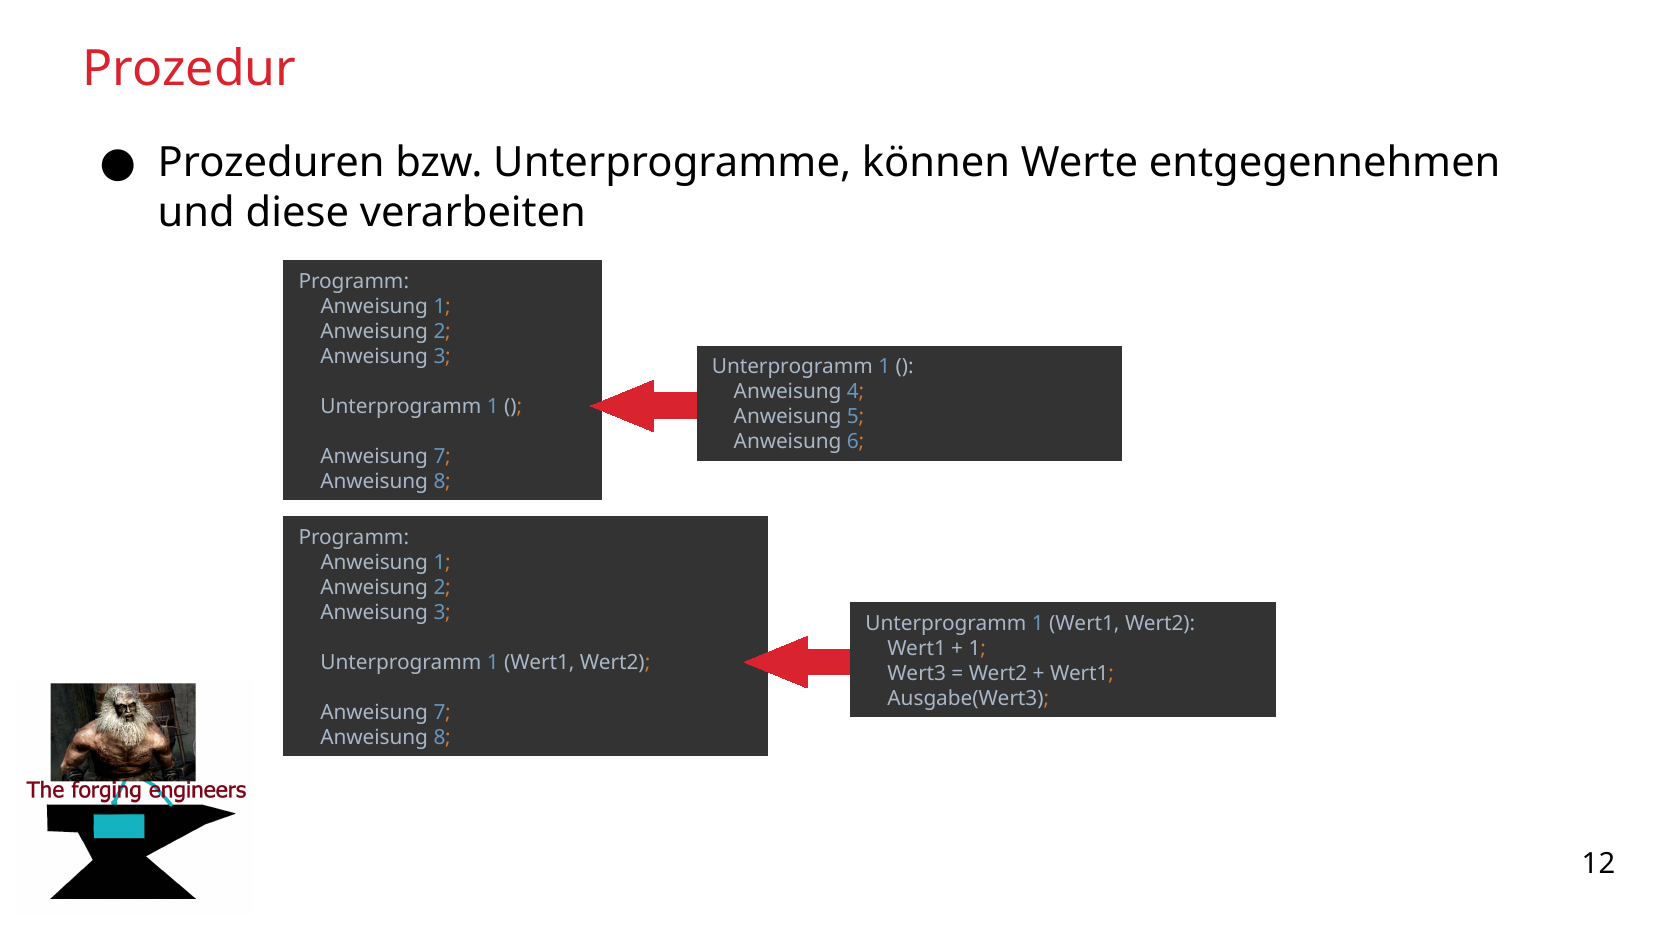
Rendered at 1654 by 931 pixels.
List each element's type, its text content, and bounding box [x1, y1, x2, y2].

text_box [590, 380, 697, 432]
picture [17, 679, 254, 916]
text_box Unterprogramm 1 (): Anweisung 4; Anweisung 5; Anweisung 6; [697, 346, 1122, 461]
text_box Unterprogramm 1 (Wert1, Wert2): Wert1 + 1; Wert3 = Wert2 + Wert1; Ausgabe(Wert3); [850, 602, 1276, 717]
title Prozedur [82, 37, 1571, 95]
text_box Programm: Anweisung 1; Anweisung 2; Anweisung 3; Unterprogramm 1 (Wert1, Wert2); Anweisung 7; Anweisung 8; [283, 516, 768, 756]
text_box Programm: Anweisung 1; Anweisung 2; Anweisung 3; Unterprogramm 1 (); Anweisung 7; Anweisung 8; [283, 260, 602, 500]
text_box [744, 636, 850, 688]
text_box Prozeduren bzw. Unterprogramme, können Werte entgegennehmen und diese verarbeiten [82, 135, 1560, 249]
